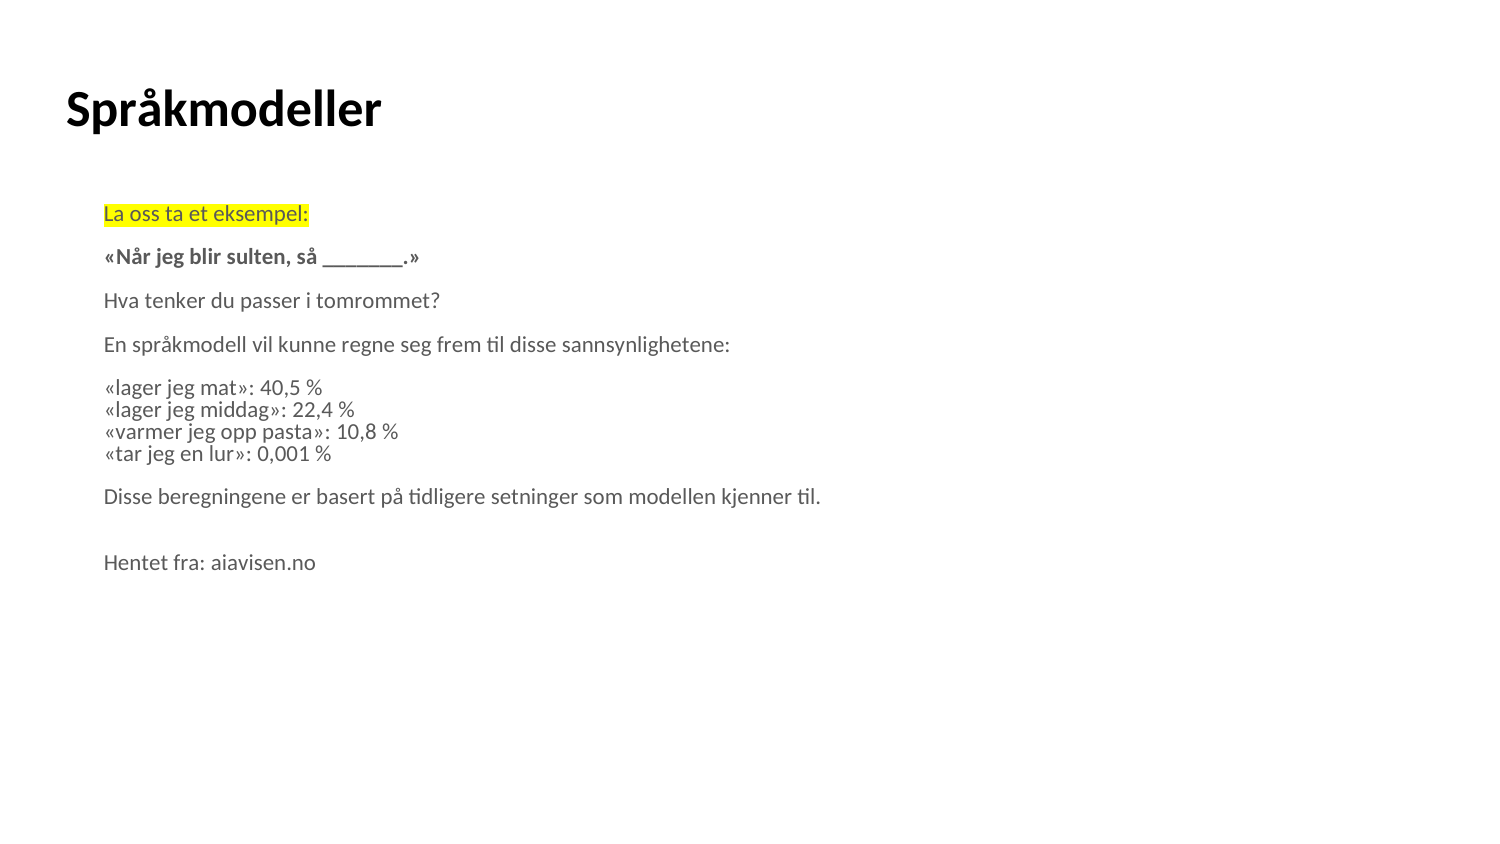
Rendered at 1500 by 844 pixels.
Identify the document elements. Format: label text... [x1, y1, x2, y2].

title Språkmodeller [51, 72, 1449, 167]
list La oss ta et eksempel: «Når jeg blir sulten, så _______.» Hva tenker du passer i tomrommet? En språkmodell vil kunne regne seg frem til disse sannsynlighetene: «lager jeg mat»: 40,5 % «lager jeg middag»: 22,4 % «varmer jeg opp pasta»: 10,8 % «tar jeg en lur»: 0,001 % Disse beregningene er basert på tidligere setninger som modellen kjenner til. Hentet fra: aiavisen.no [51, 189, 1449, 750]
